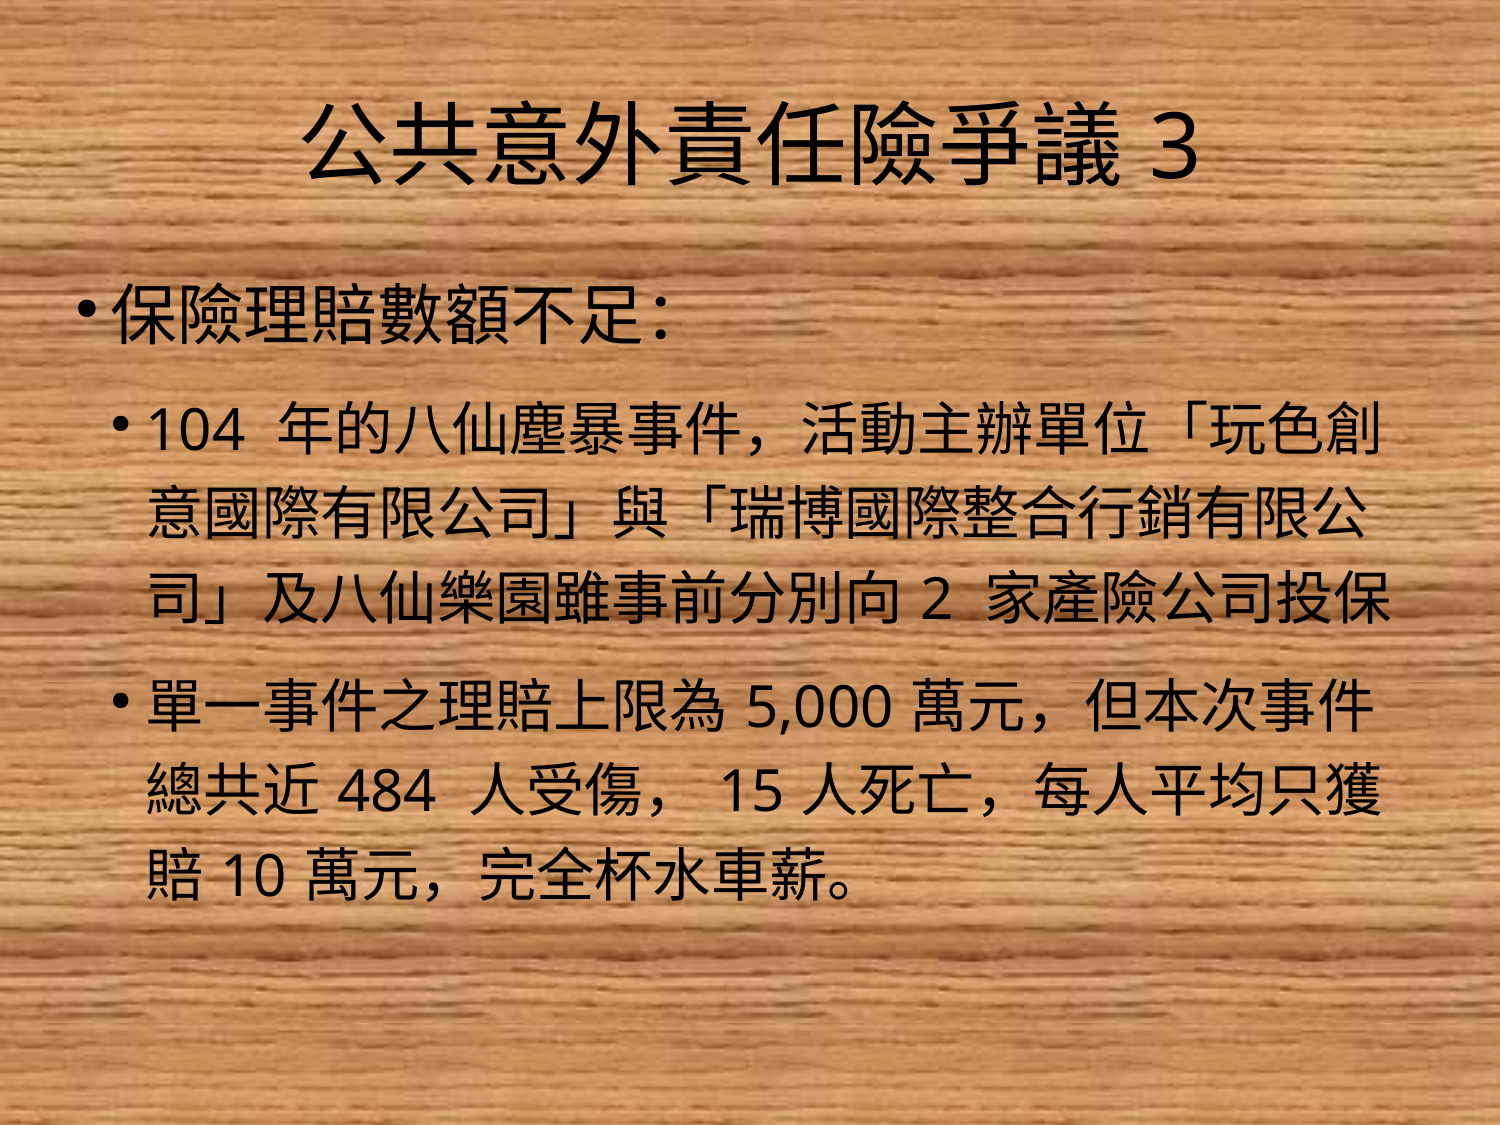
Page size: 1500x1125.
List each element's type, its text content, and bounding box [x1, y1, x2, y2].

list 保險理賠數額不足： 104 年的八仙塵暴事件，活動主辦單位「玩色創意國際有限公司」與「瑞博國際整合行銷有限公司」及八仙樂園雖事前分別向2 家產險公司投保 單一事件之理賠上限為5,000萬元，但本次事件總共近484 人受傷，15人死亡，每人平均只獲賠10萬元，完全杯水車薪。 [75, 262, 1425, 1005]
title 公共意外責任險爭議3 [75, 45, 1425, 233]
picture [0, 0, 1500, 1125]
